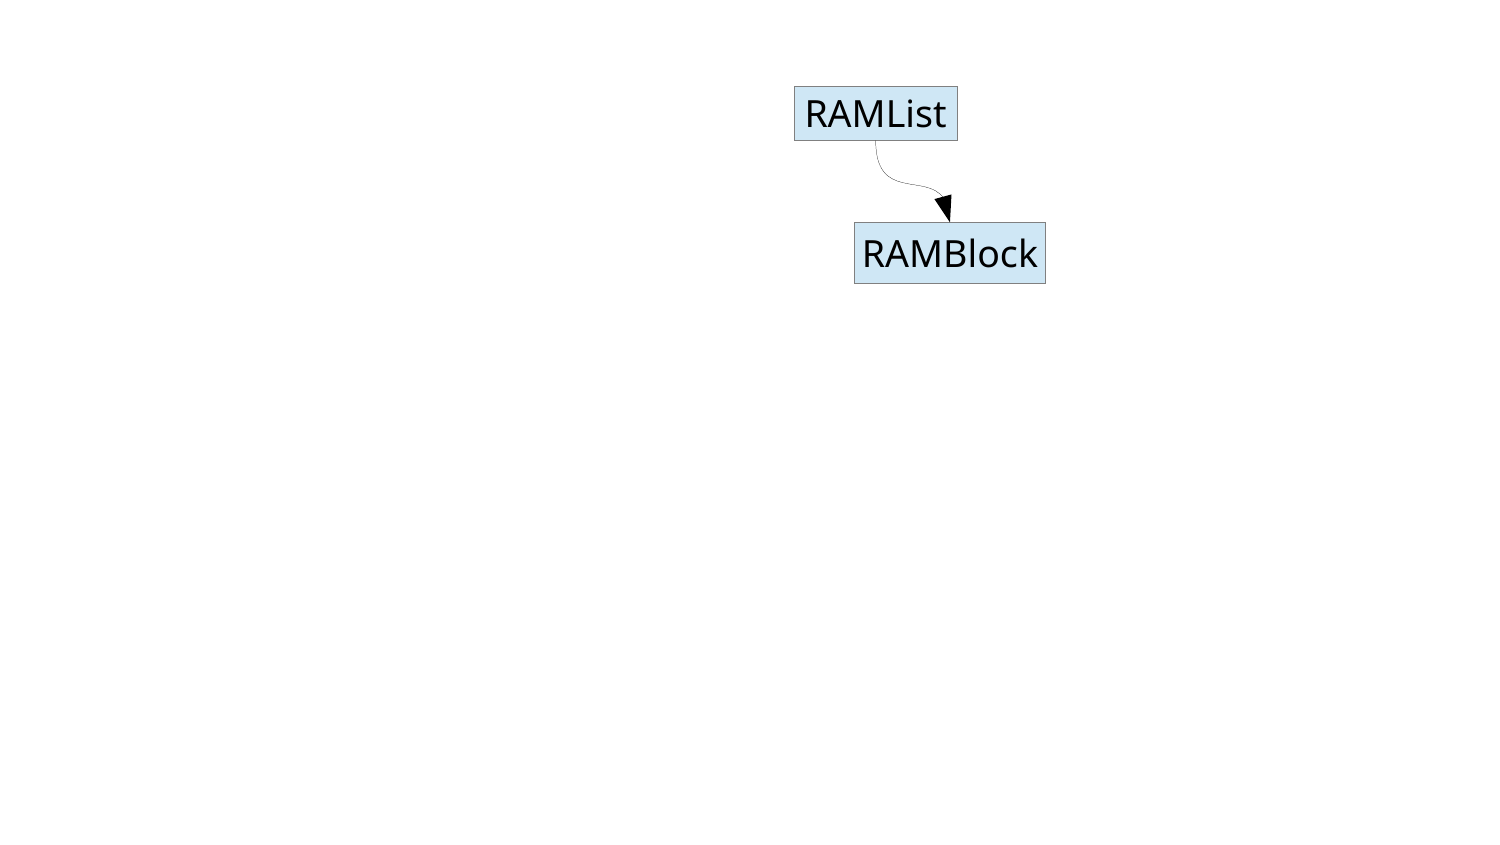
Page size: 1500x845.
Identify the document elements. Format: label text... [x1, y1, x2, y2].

text_box RAMBlock [854, 222, 1046, 284]
text_box RAMList [794, 86, 958, 141]
